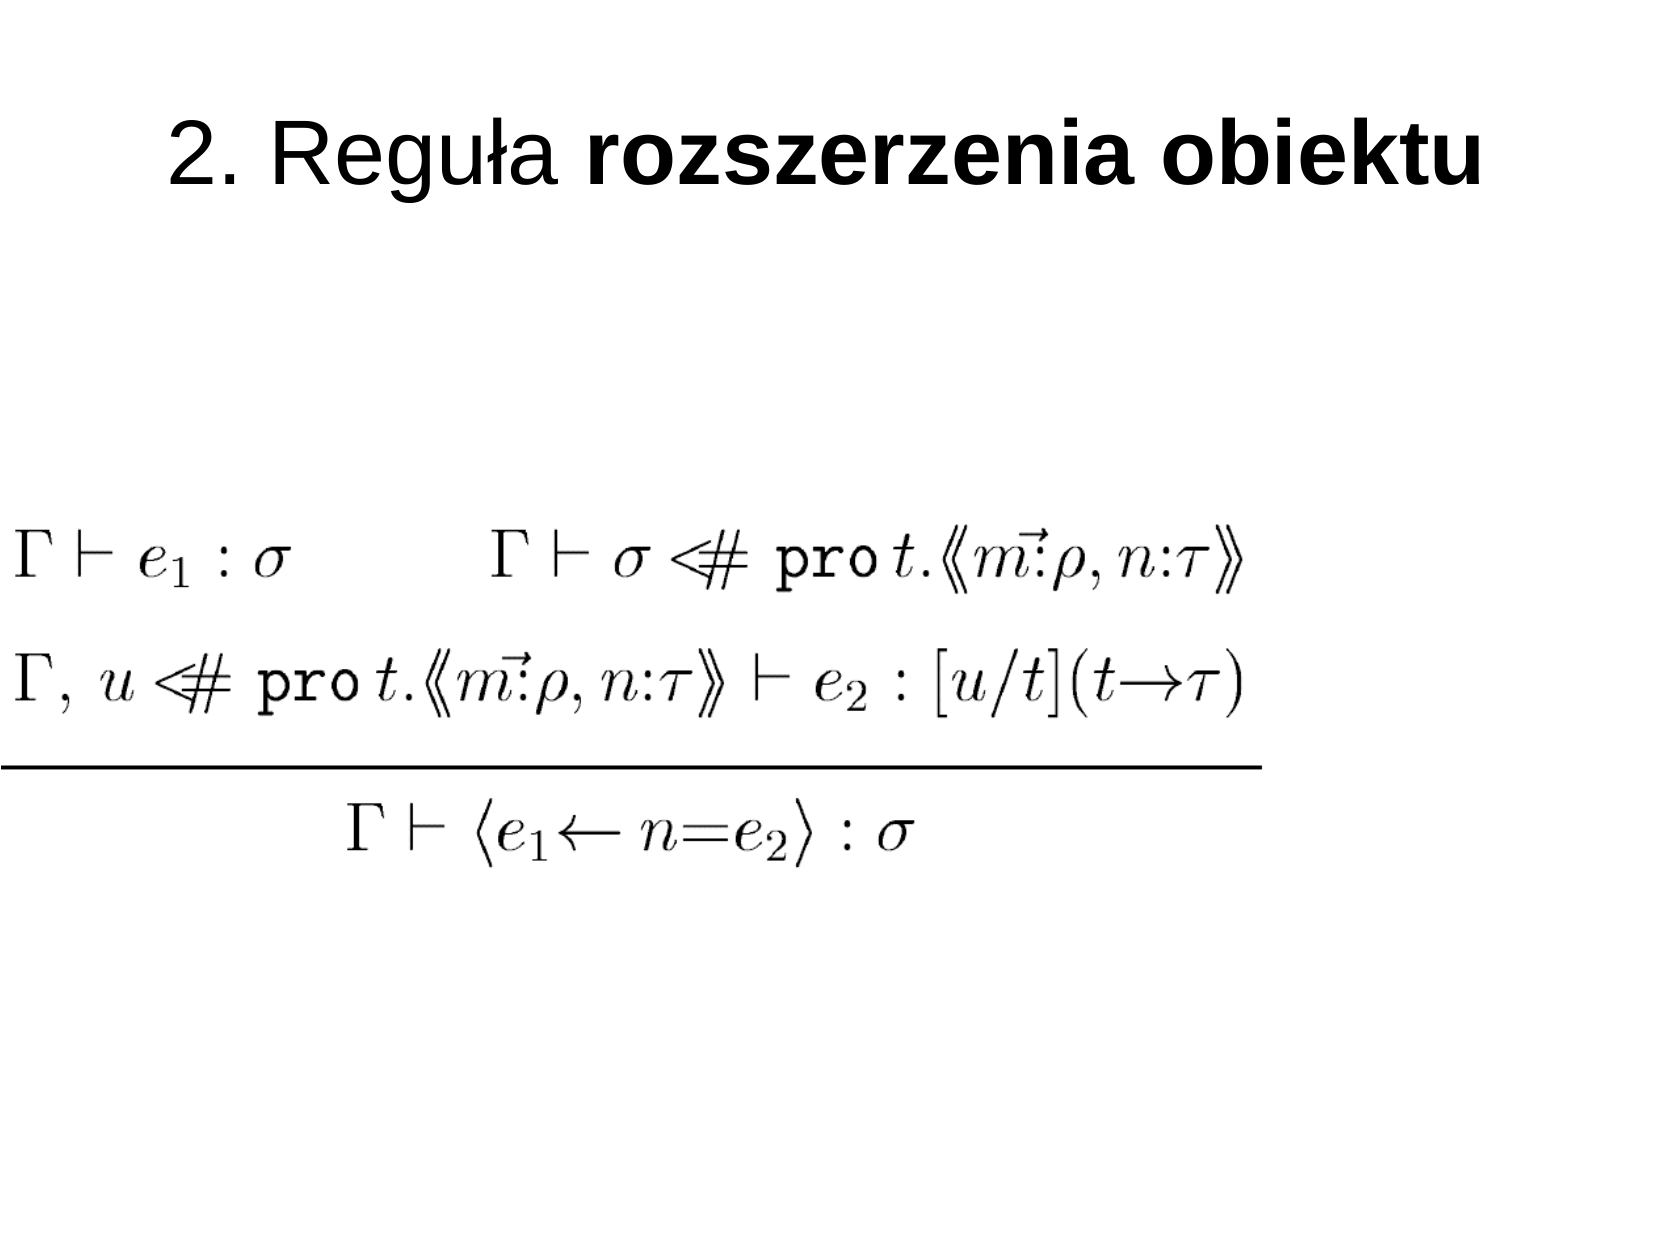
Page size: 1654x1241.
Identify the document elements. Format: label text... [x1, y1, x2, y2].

picture [1, 513, 1270, 892]
title 2. Reguła rozszerzenia obiektu [82, 49, 1571, 257]
